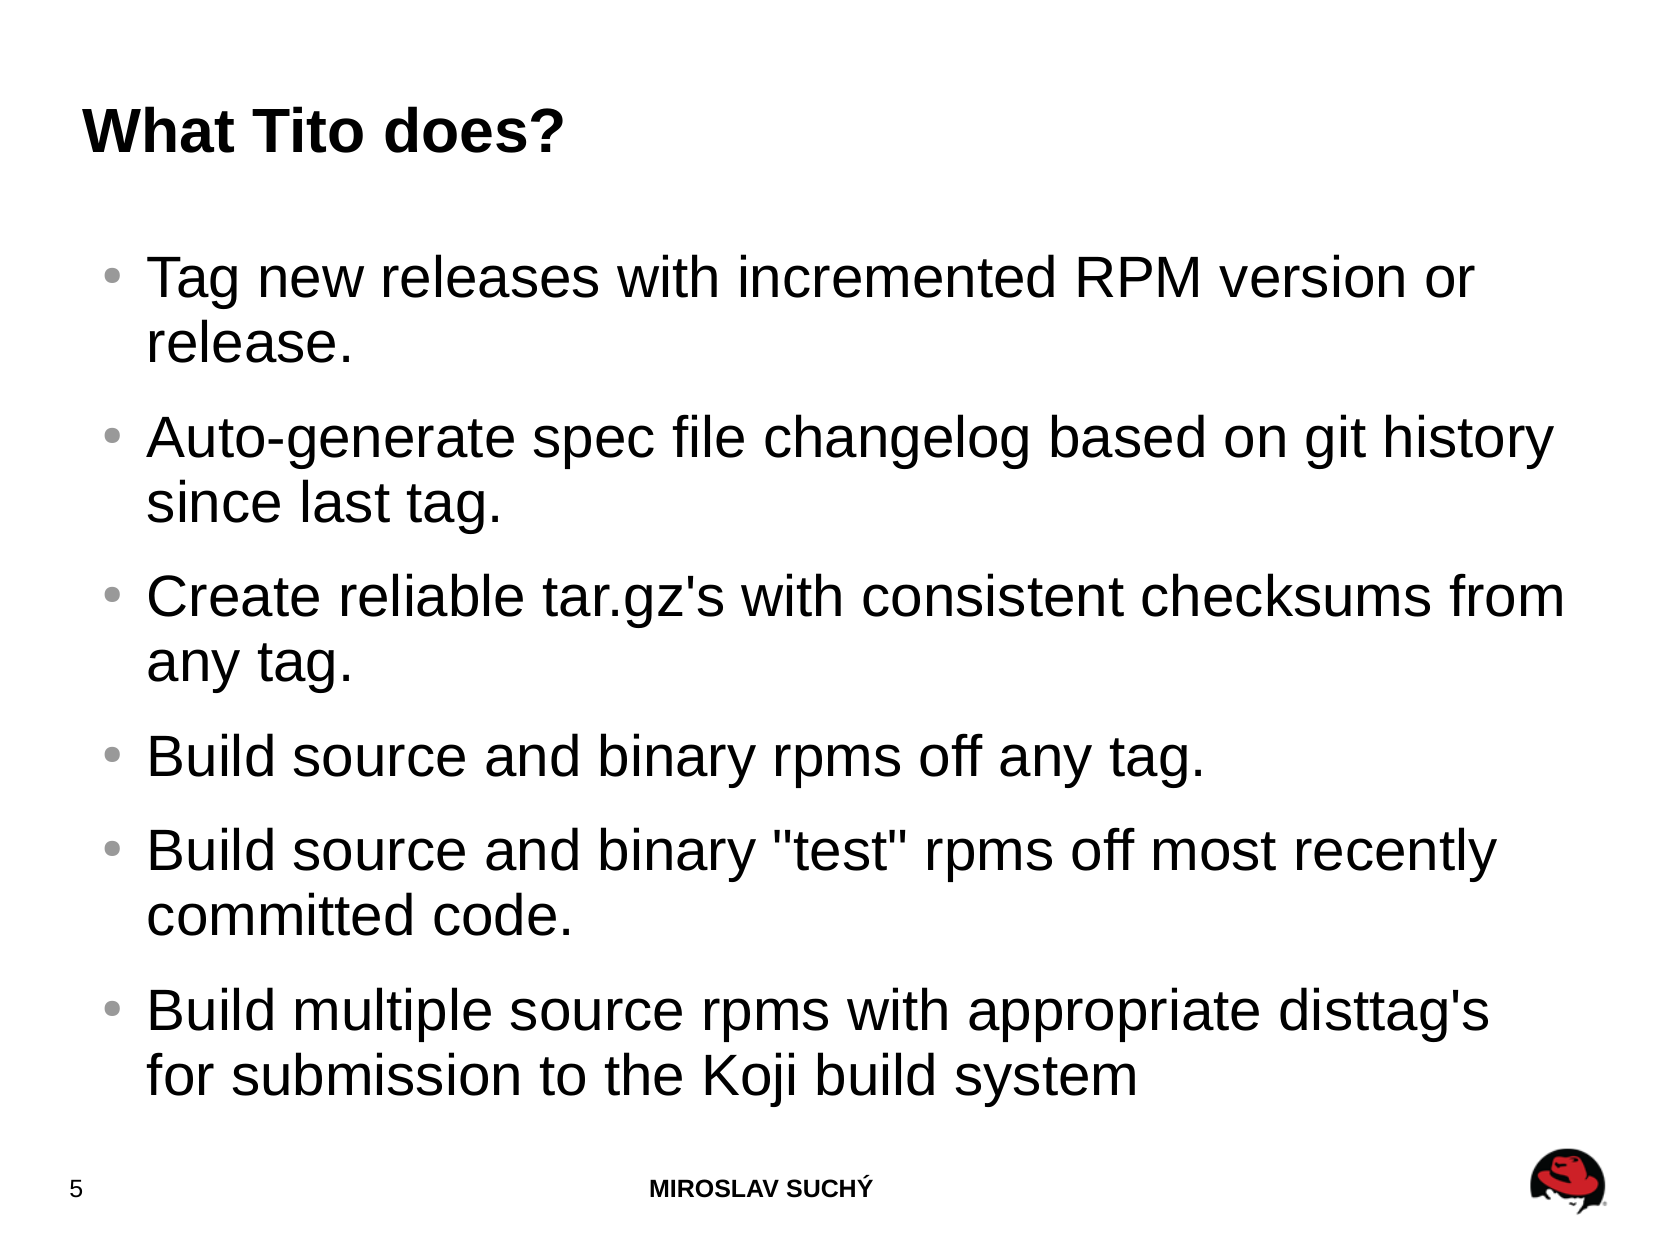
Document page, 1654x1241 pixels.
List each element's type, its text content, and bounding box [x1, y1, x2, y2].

title What Tito does? [82, 45, 1571, 218]
list Tag new releases with incremented RPM version or release. Auto-generate spec file changelog based on git history since last tag. Create reliable tar.gz's with consistent checksums from any tag. Build source and binary rpms off any tag. Build source and binary "test" rpms off most recently committed code. Build multiple source rpms with appropriate disttag's for submission to the Koji build system [86, 244, 1576, 1108]
picture [1529, 1146, 1613, 1224]
